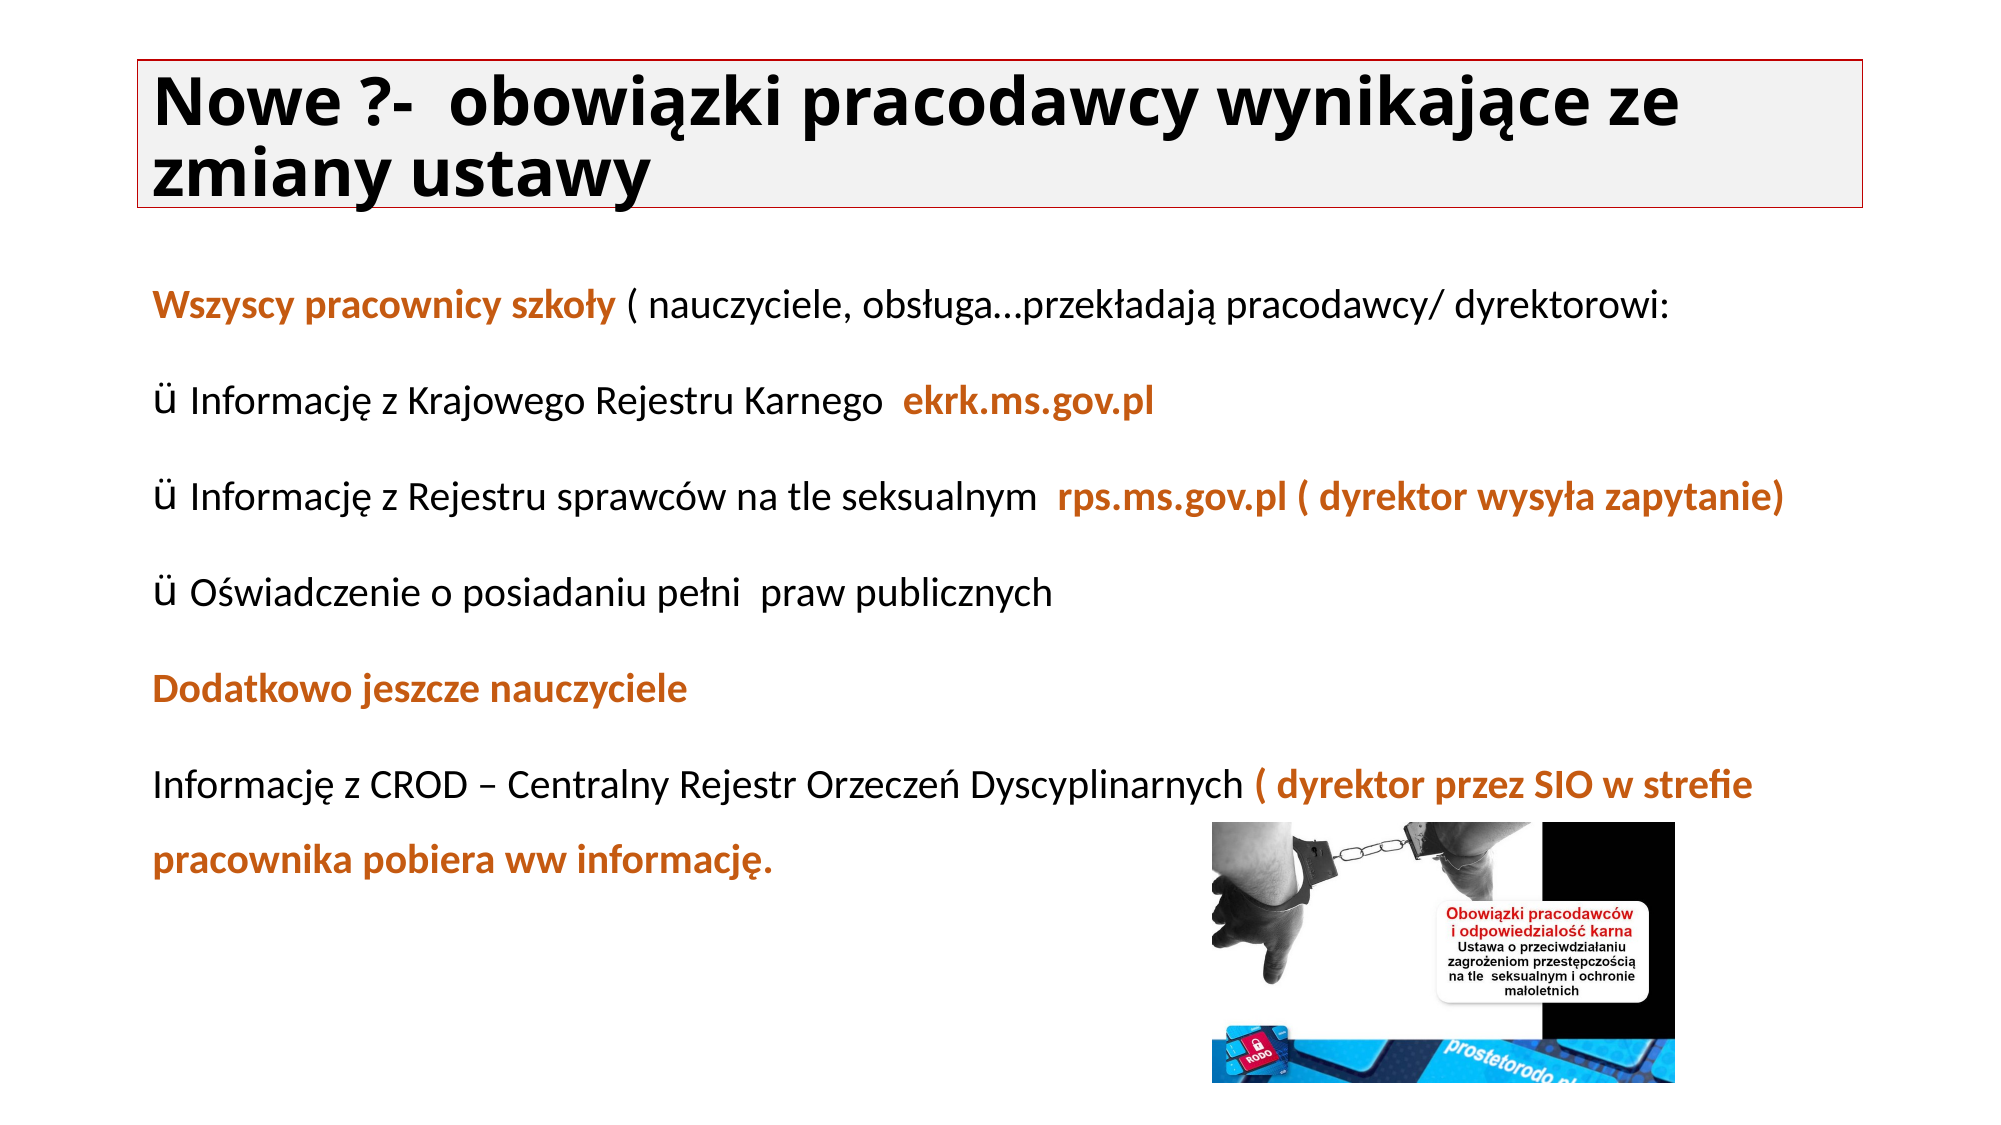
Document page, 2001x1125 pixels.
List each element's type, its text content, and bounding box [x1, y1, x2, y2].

picture [1212, 822, 1675, 1083]
title Nowe ?- obowiązki pracodawcy wynikające ze zmiany ustawy [137, 59, 1863, 208]
picture [1558, 1078, 1577, 1083]
list Wszyscy pracownicy szkoły ( nauczyciele, obsługa…przekładają pracodawcy/ dyrektorowi: Informację z Krajowego Rejestru Karnego ekrk.ms.gov.pl Informację z Rejestru sprawców na tle seksualnym rps.ms.gov.pl ( dyrektor wysyła zapytanie) Oświadczenie o posiadaniu pełni praw publicznych Dodatkowo jeszcze nauczyciele Informację z CROD – Centralny Rejestr Orzeczeń Dyscyplinarnych ( dyrektor przez SIO w strefie pracownika pobiera ww informację. [137, 244, 1863, 1014]
